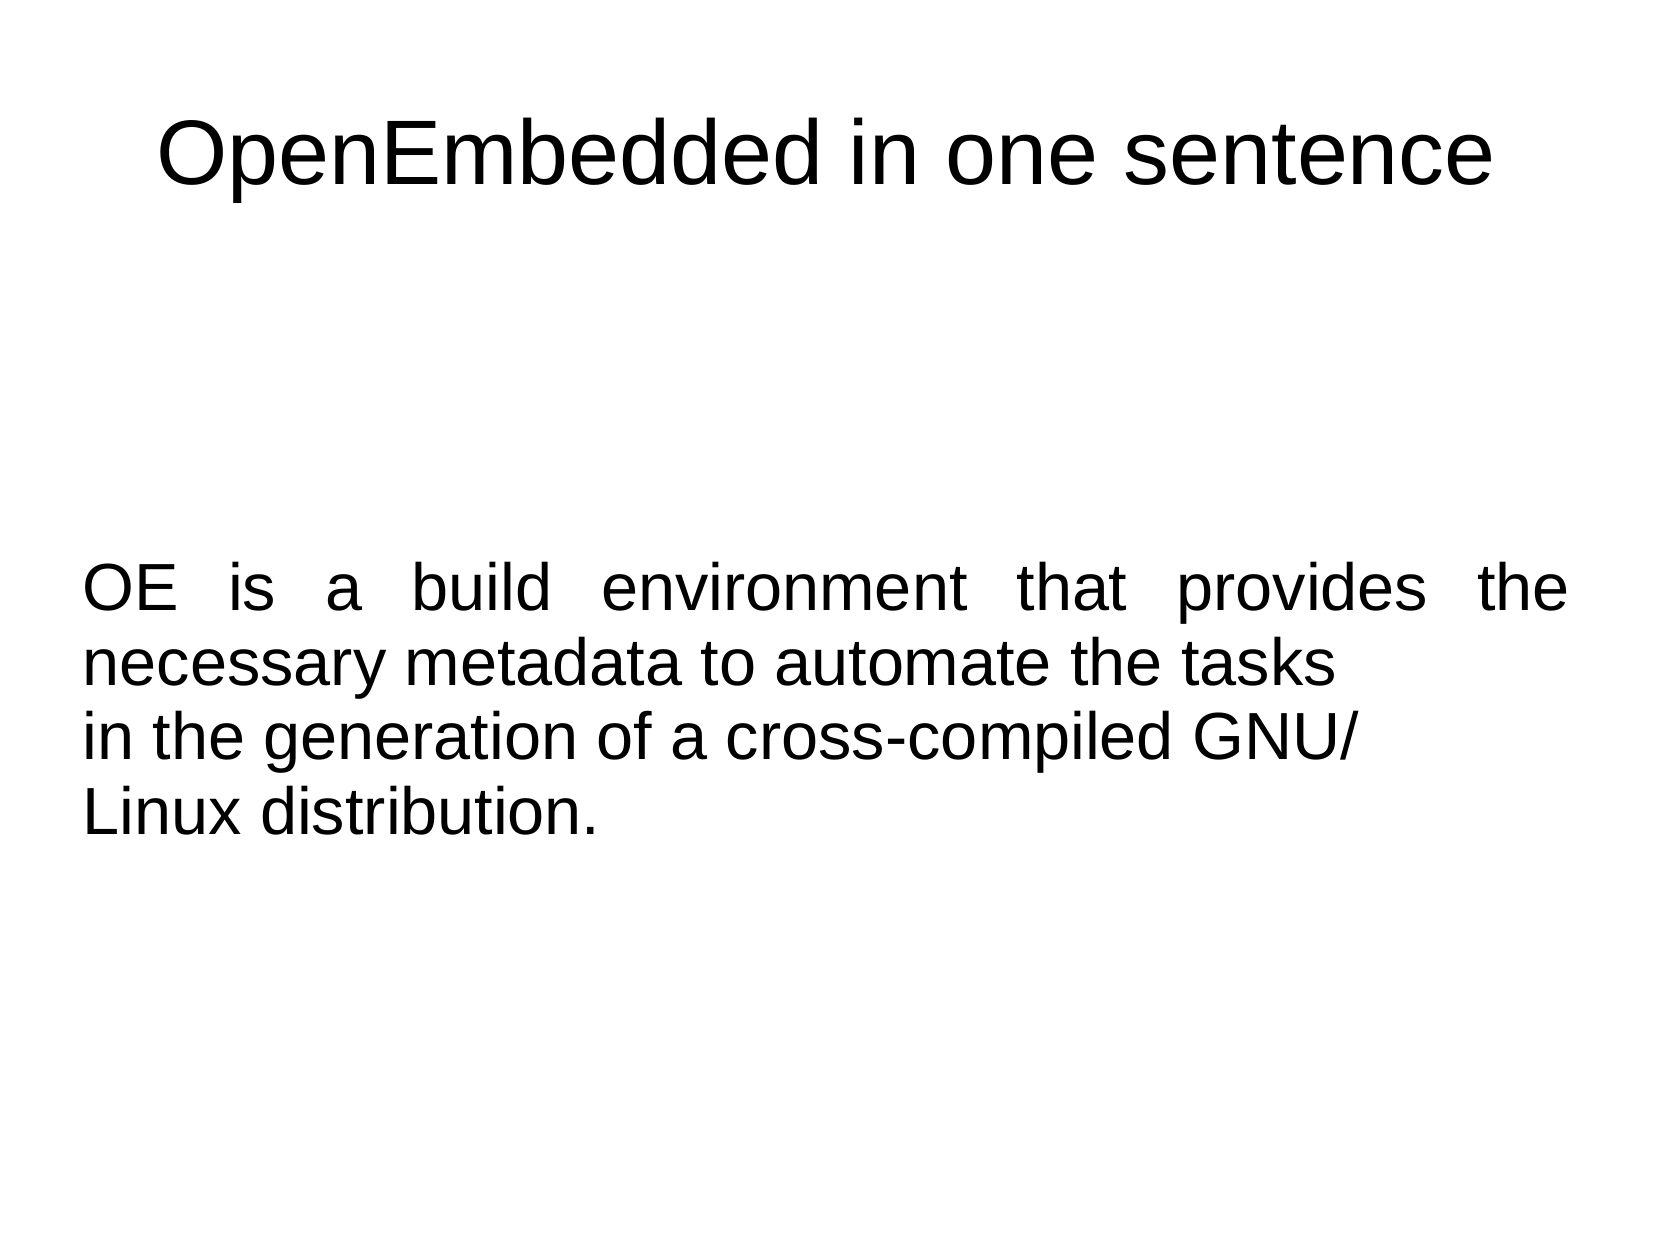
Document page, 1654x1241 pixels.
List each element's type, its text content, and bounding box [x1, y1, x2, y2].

title OpenEmbedded in one sentence [82, 49, 1571, 257]
subtitle OE is a build environment that provides the necessary metadata to automate the tasks in the generation of a cross-compiled GNU/ Linux distribution. [82, 290, 1571, 1109]
